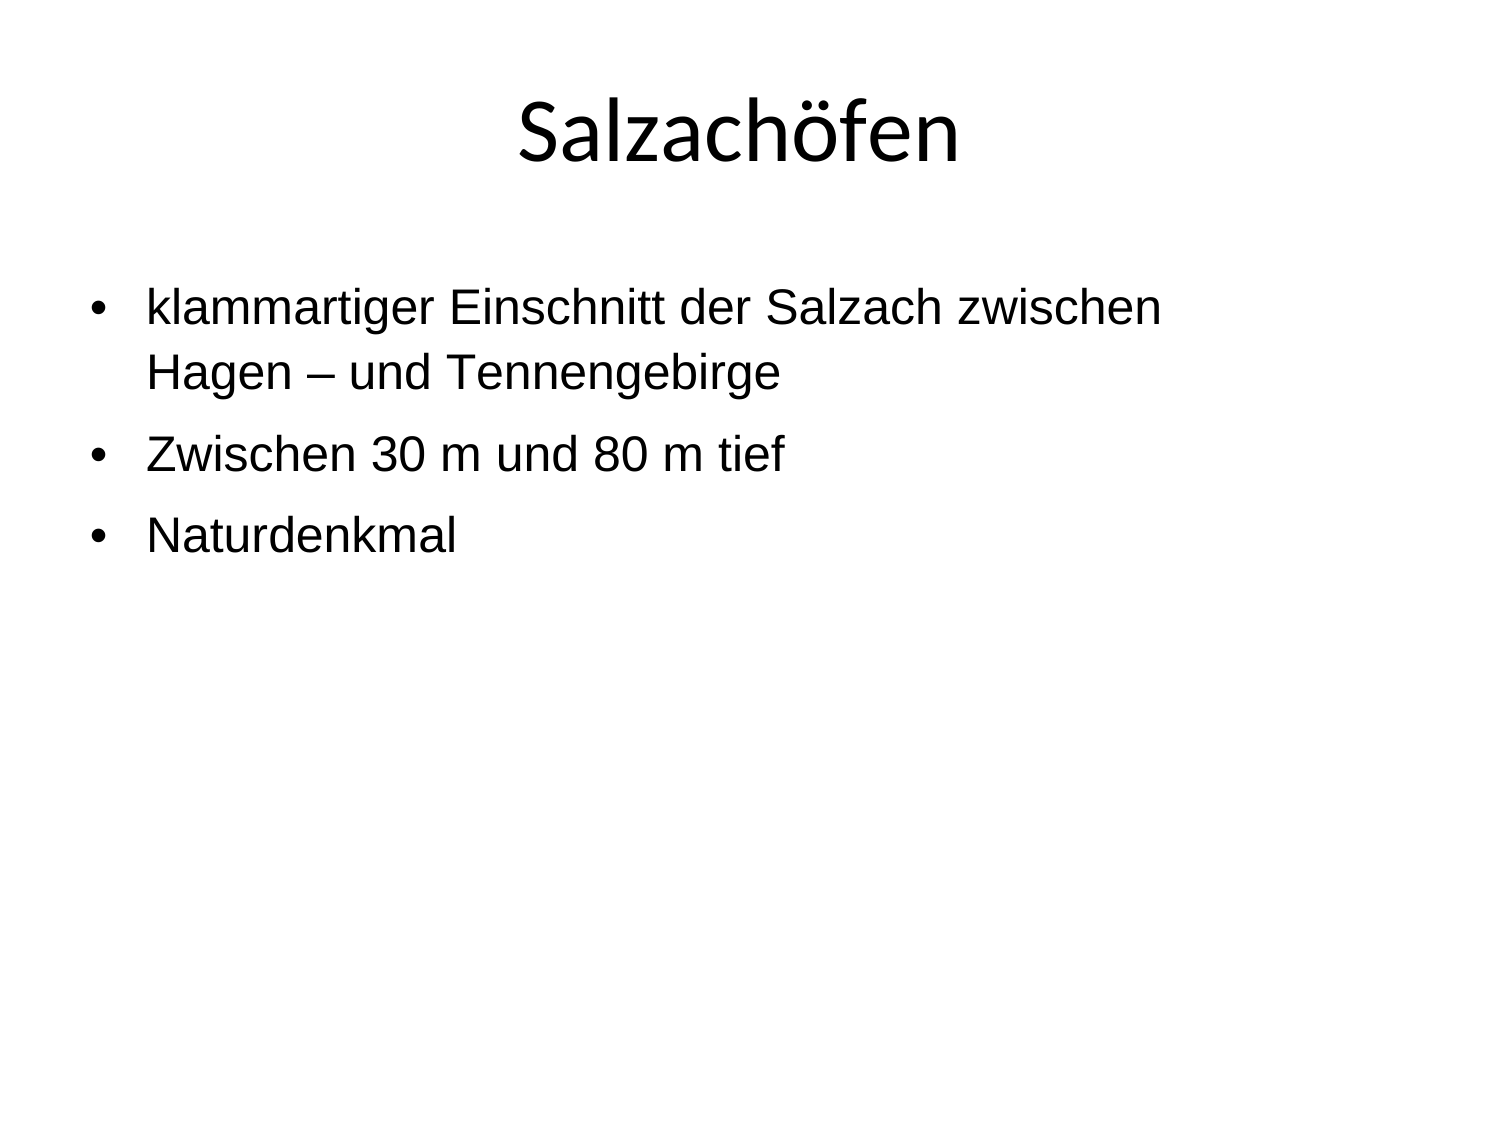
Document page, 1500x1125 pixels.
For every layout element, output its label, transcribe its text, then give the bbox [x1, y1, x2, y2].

list klammartiger Einschnitt der Salzach zwischen Hagen – und Tennengebirge Zwischen 30 m und 80 m tief Naturdenkmal [75, 262, 1426, 1006]
title Salzachöfen [75, 45, 1426, 233]
